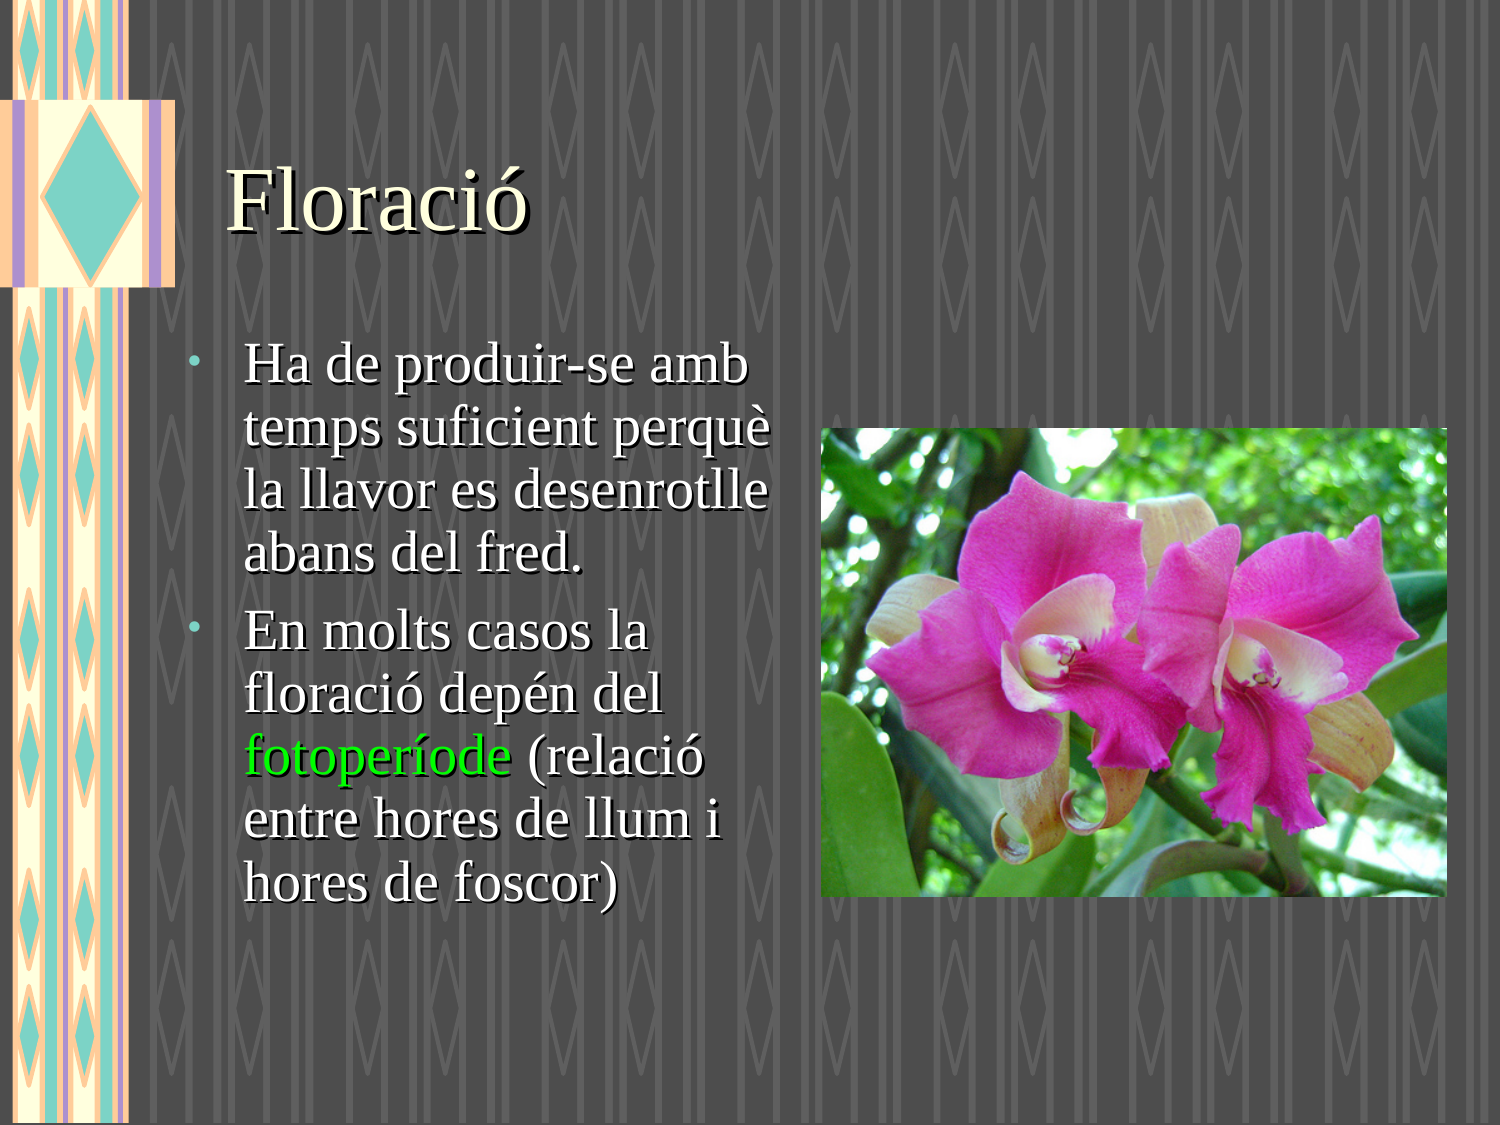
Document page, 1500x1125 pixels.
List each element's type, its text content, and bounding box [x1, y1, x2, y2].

title Floració [209, 99, 1485, 288]
list Ha de produir-se amb temps suficient perquè la llavor es desenrotlle abans del fred. En molts casos la floració depén del fotoperíode (relació entre hores de llum i hores de foscor) [171, 324, 797, 1001]
picture [821, 428, 1447, 897]
